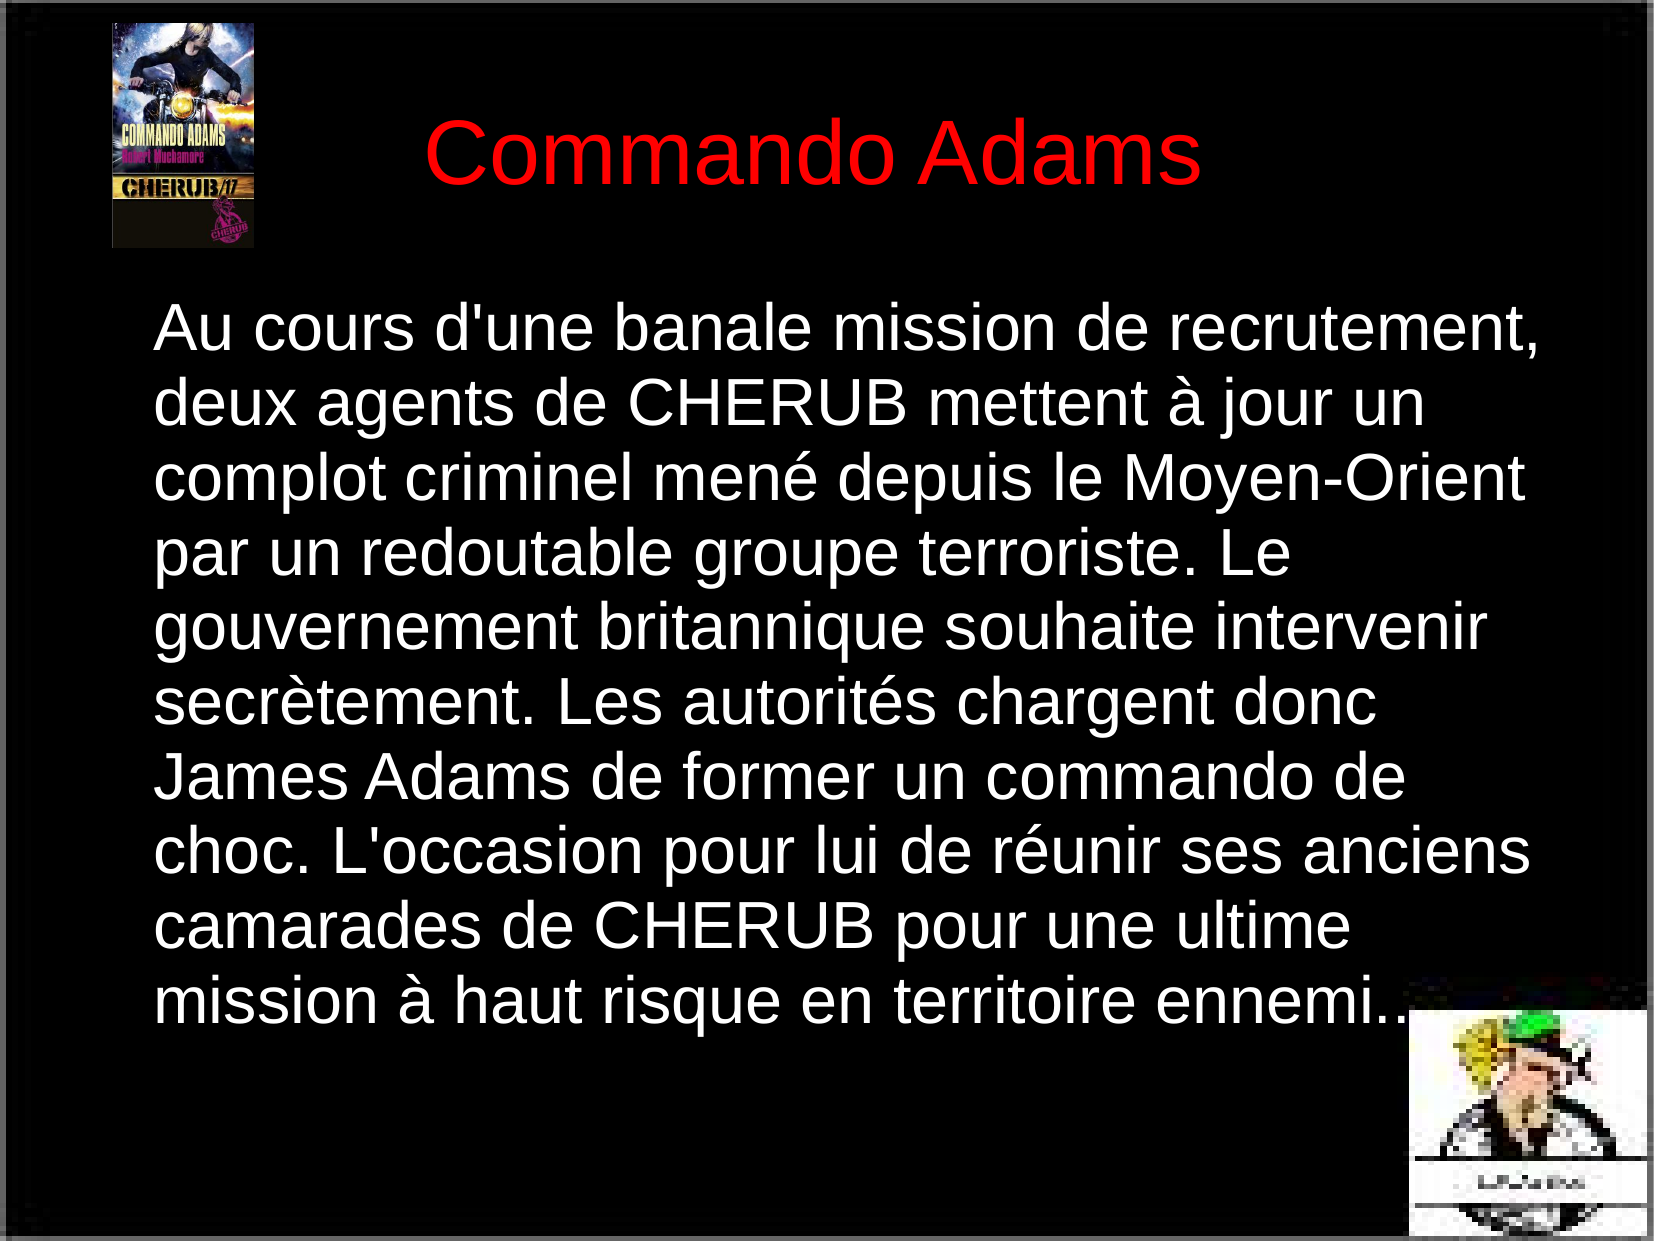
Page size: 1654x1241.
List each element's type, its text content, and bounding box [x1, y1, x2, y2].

list Au cours d'une banale mission de recrutement, deux agents de CHERUB mettent à jour un complot criminel mené depuis le Moyen-Orient par un redoutable groupe terroriste. Le gouvernement britannique souhaite intervenir secrètement. Les autorités chargent donc James Adams de former un commando de choc. L'occasion pour lui de réunir ses anciens camarades de CHERUB pour une ultime mission à haut risque en territoire ennemi... [82, 290, 1571, 1038]
title Commando Adams [82, 49, 1571, 257]
picture [0, 0, 1654, 1241]
